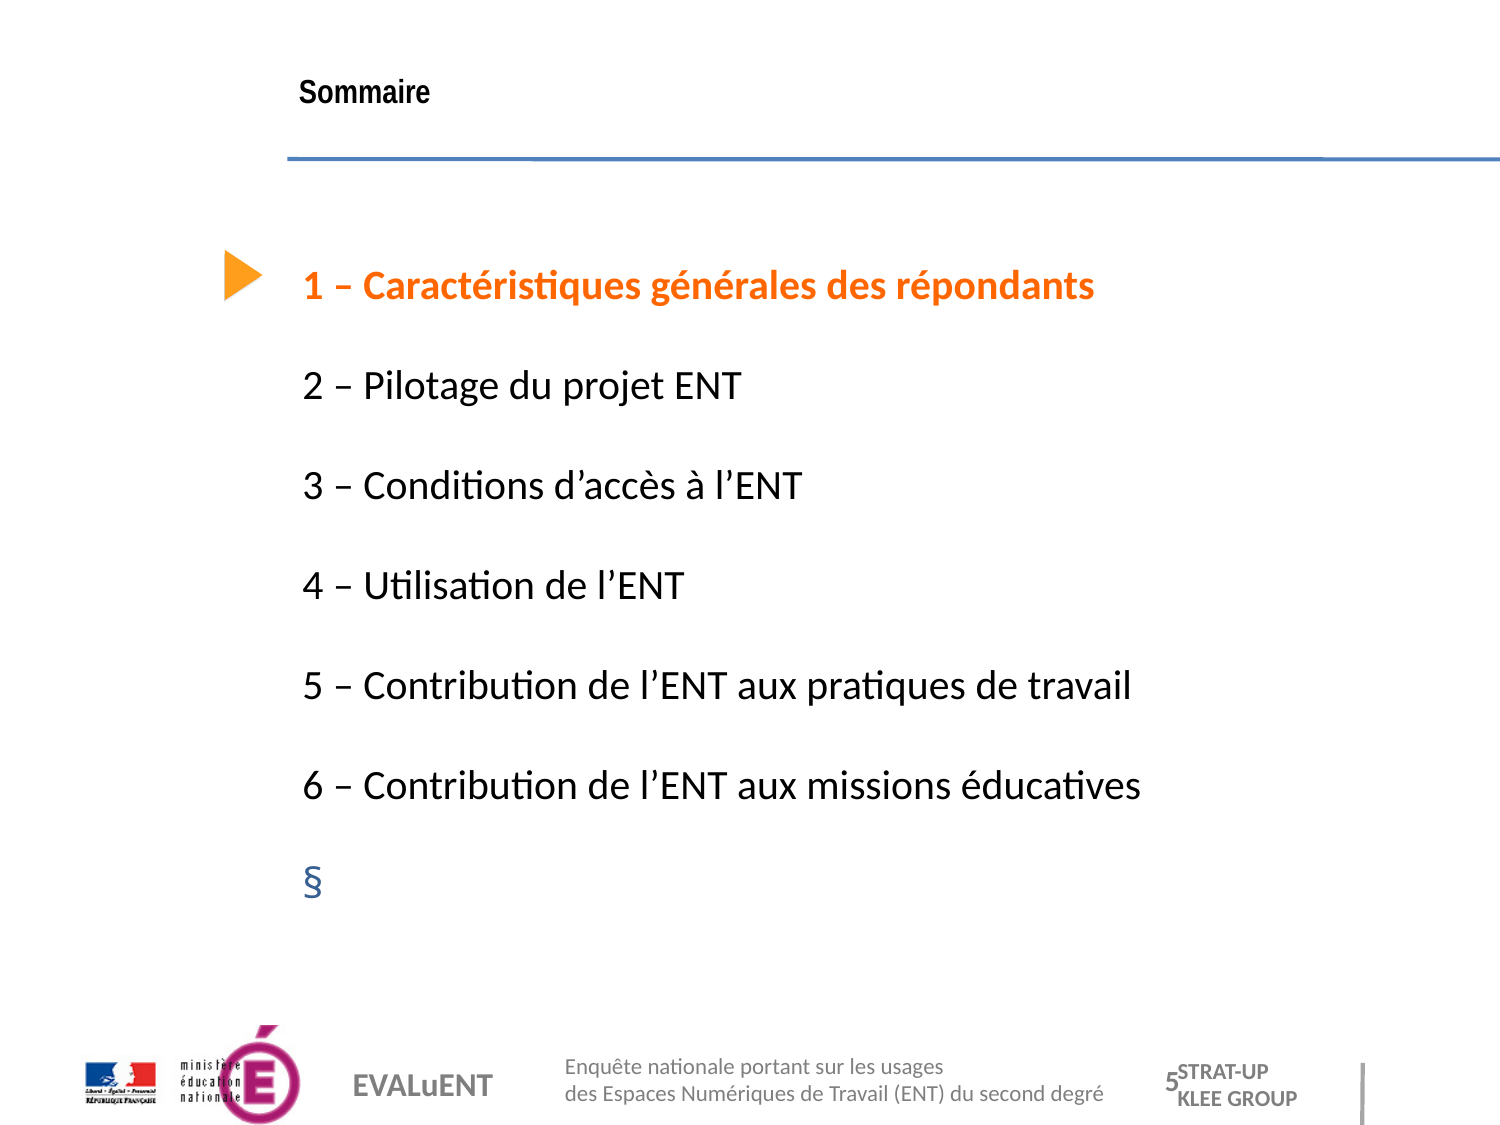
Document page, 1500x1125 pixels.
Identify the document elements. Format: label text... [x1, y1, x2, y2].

text_box Sommaire [284, 62, 1455, 138]
text_box [1074, 1050, 1426, 1110]
text_box 1 – Caractéristiques générales des répondants 2 – Pilotage du projet ENT 3 – Conditions d’accès à l’ENT 4 – Utilisation de l’ENT 5 – Contribution de l’ENT aux pratiques de travail 6 – Contribution de l’ENT aux missions éducatives [287, 200, 1438, 914]
text_box [224, 249, 263, 300]
